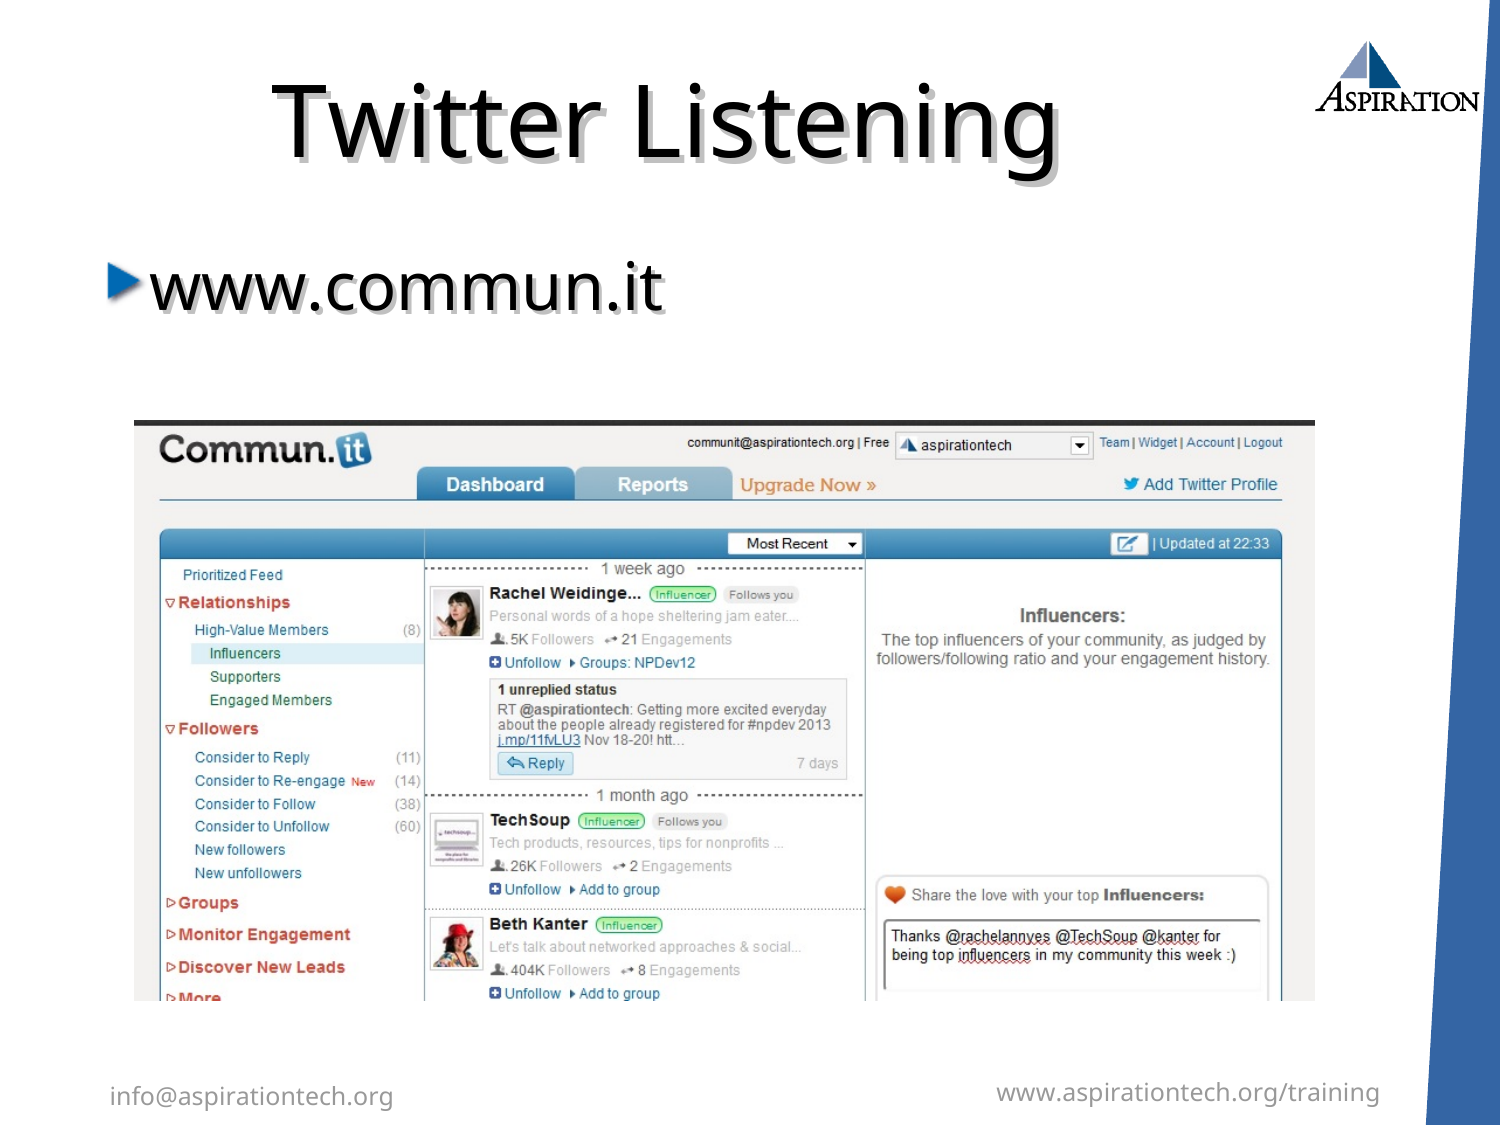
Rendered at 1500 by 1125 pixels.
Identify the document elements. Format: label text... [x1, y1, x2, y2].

title Twitter Listening [49, 19, 1284, 206]
list www.commun.it [49, 238, 1447, 892]
picture [134, 420, 1315, 1001]
picture [1315, 41, 1480, 120]
